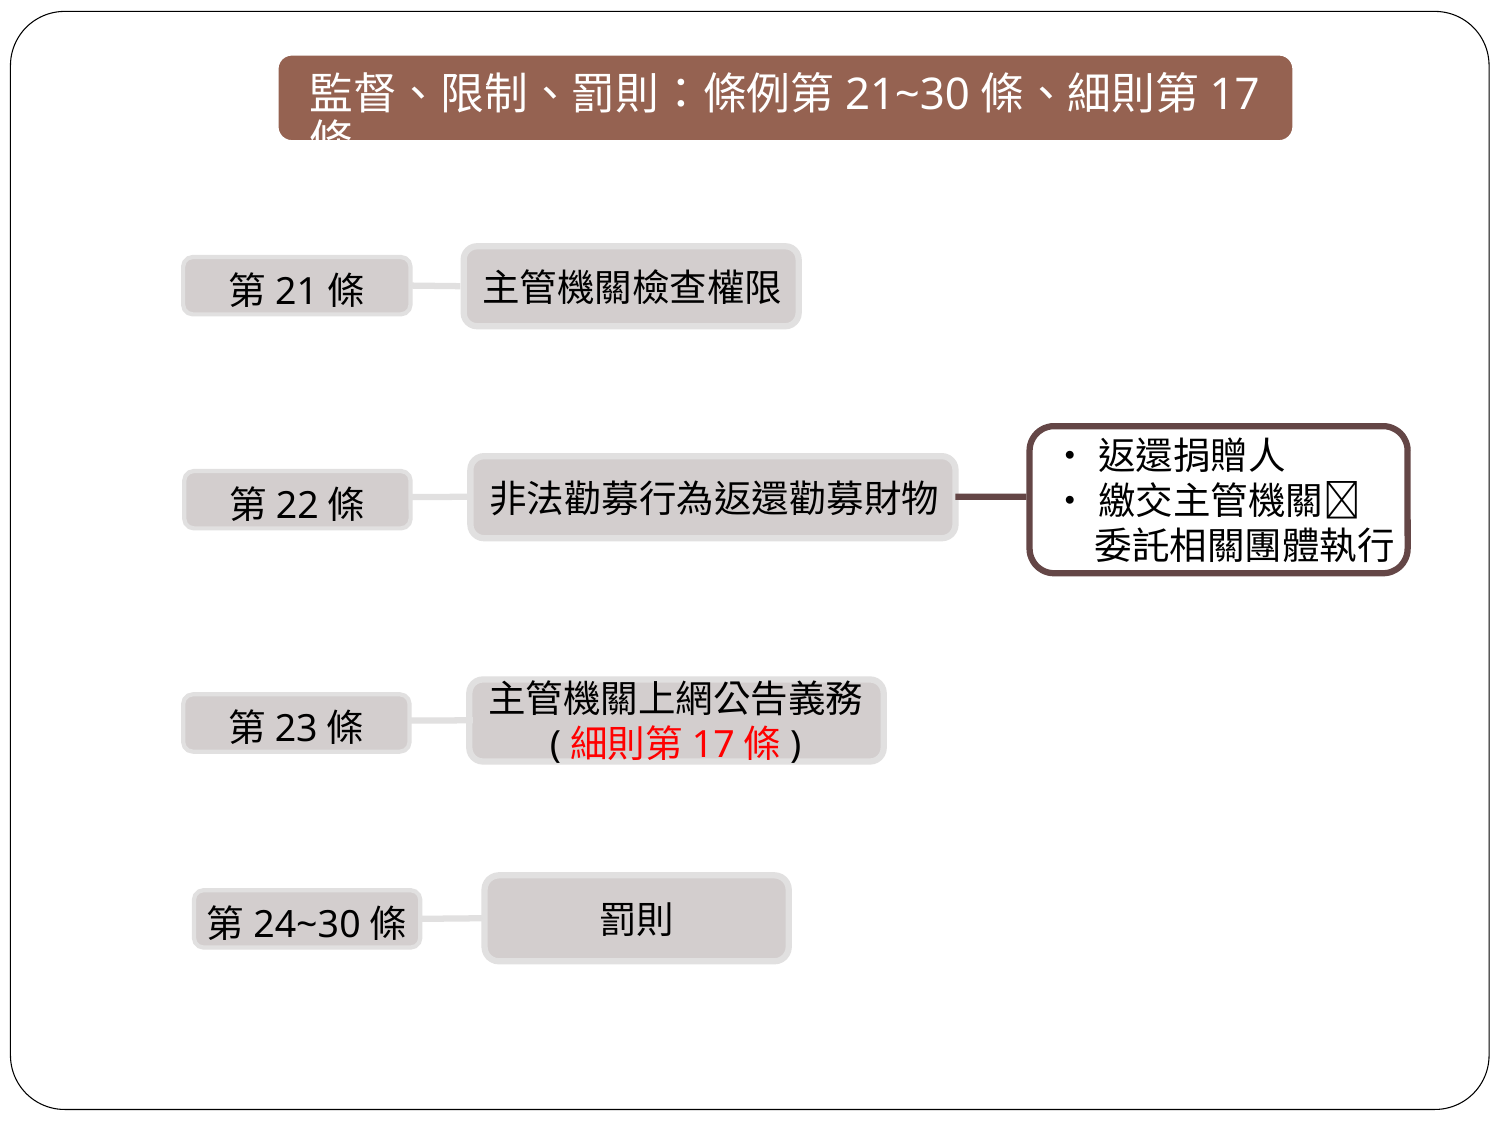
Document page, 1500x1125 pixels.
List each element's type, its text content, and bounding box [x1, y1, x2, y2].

text_box 第23條 [183, 694, 410, 752]
text_box 主管機關上網公告義務 (細則第17條) [469, 679, 884, 762]
text_box [325, 137, 1290, 142]
text_box 非法勸募行為返還勸募財物 [470, 456, 956, 539]
text_box 第24~30條 [193, 890, 421, 948]
text_box ‧返還捐贈人 ‧繳交主管機關 委託相關團體執行 [1029, 426, 1408, 574]
text_box 第22條 [184, 471, 411, 529]
text_box 第21條 [183, 257, 411, 315]
text_box 主管機關檢查權限 [463, 246, 799, 327]
text_box 監督、限制、罰則：條例第21~30條、細則第17條 [296, 59, 1290, 137]
text_box 罰則 [484, 875, 789, 962]
text_box [277, 54, 1294, 142]
